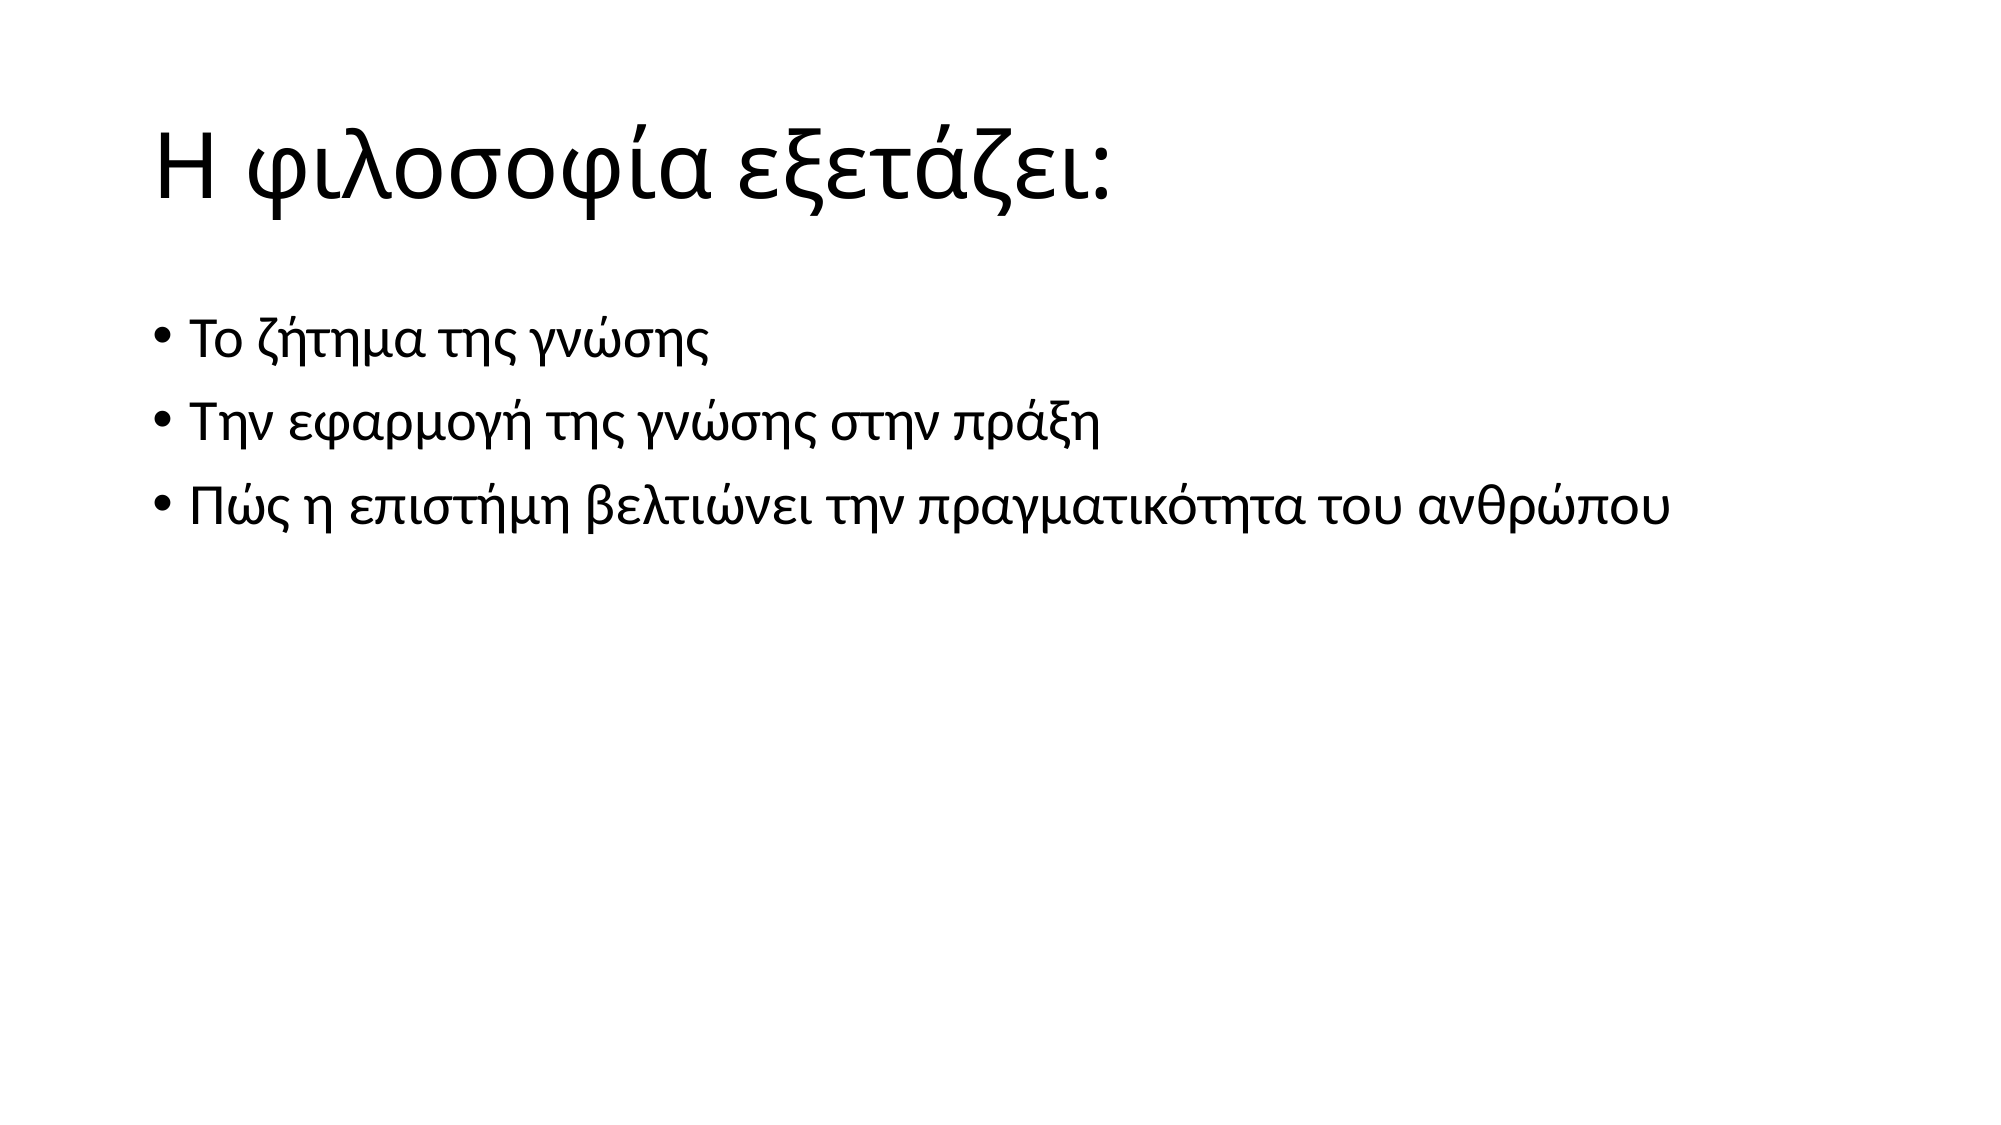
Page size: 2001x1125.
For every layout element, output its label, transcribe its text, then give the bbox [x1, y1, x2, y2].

title Η φιλοσοφία εξετάζει: [137, 59, 1863, 278]
list Το ζήτημα της γνώσης Την εφαρμογή της γνώσης στην πράξη Πώς η επιστήμη βελτιώνει την πραγματικότητα του ανθρώπου [137, 299, 1863, 1014]
